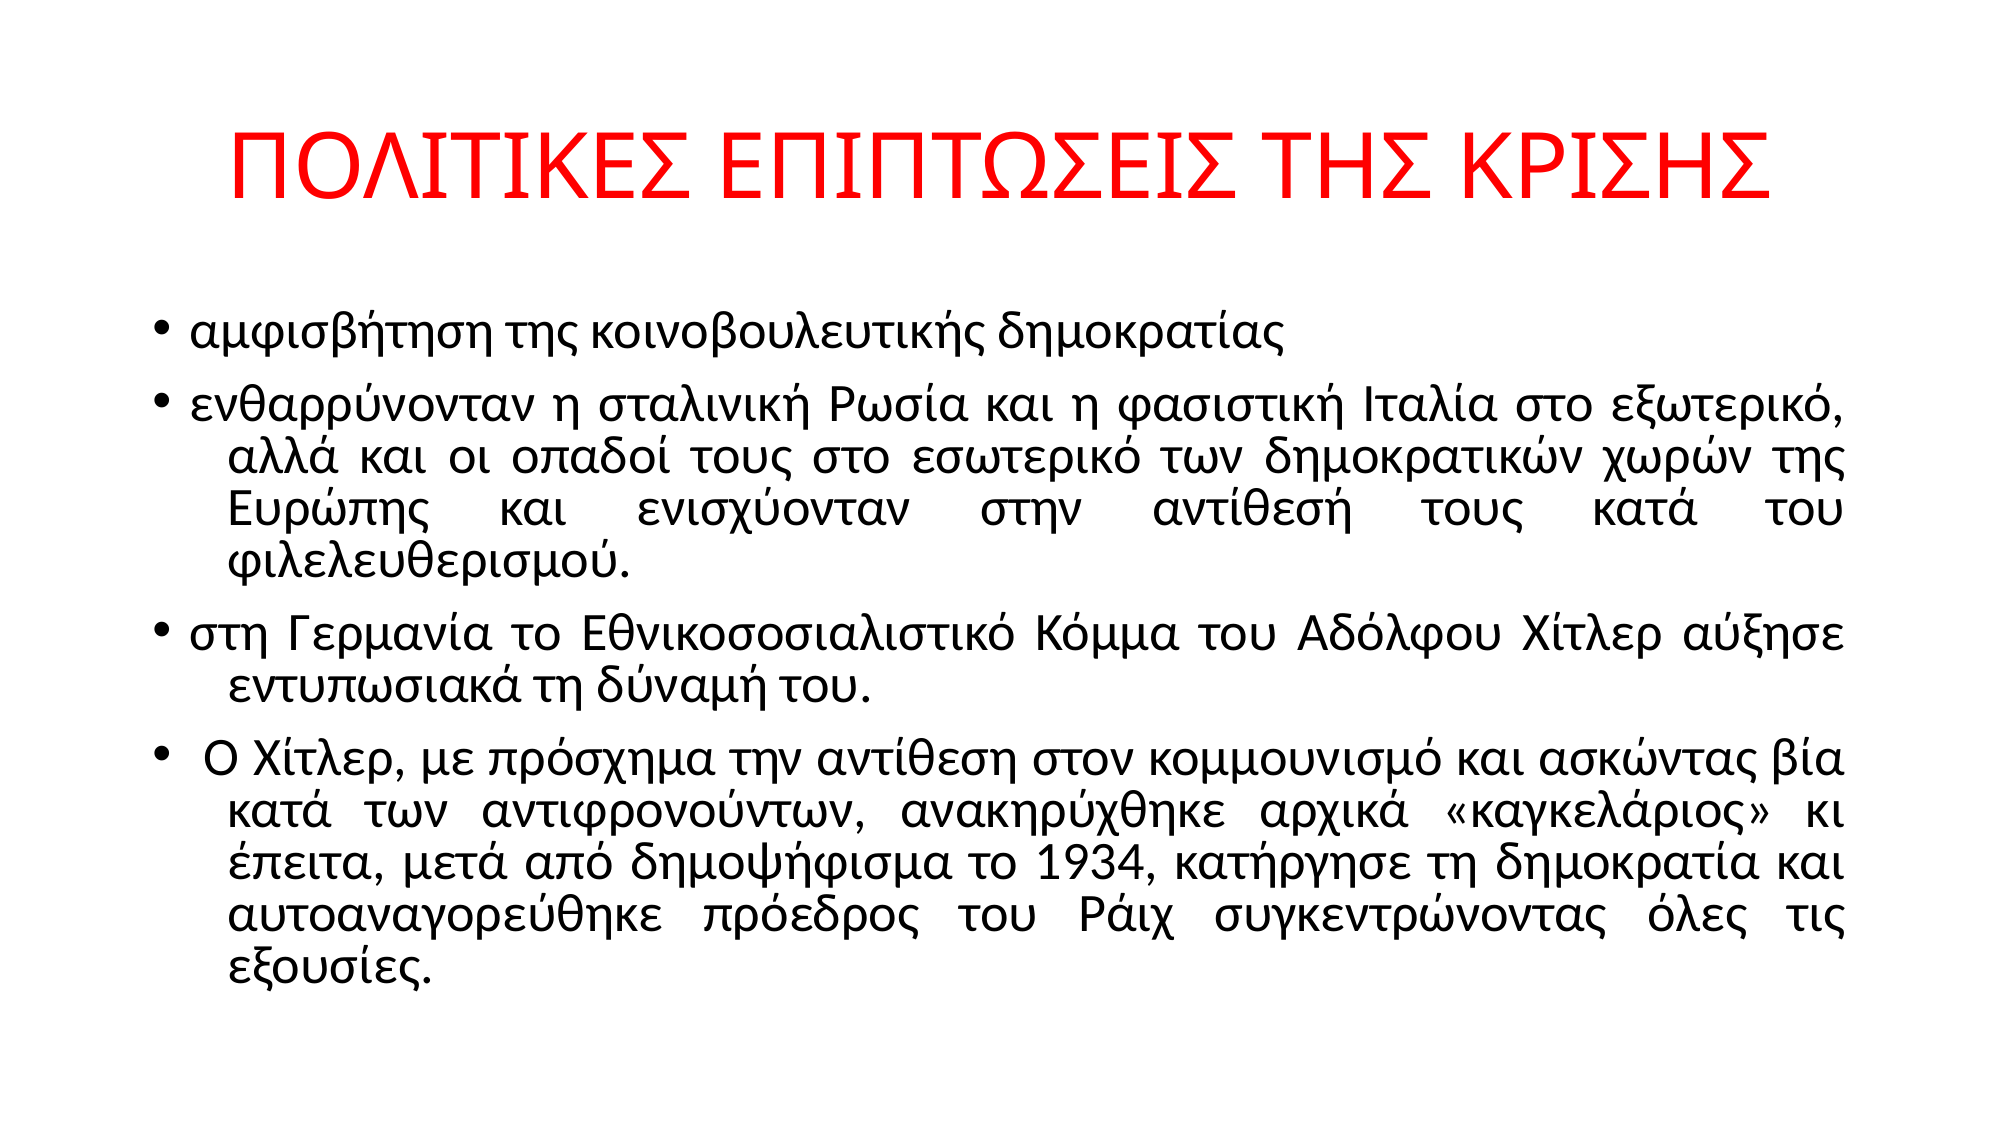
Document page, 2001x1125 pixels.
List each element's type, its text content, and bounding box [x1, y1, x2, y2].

list αμφισβήτηση της κοινοβουλευτικής δημοκρατίας ενθαρρύνονταν η σταλινική Ρωσία και η φασιστική Ιταλία στο εξωτερικό, αλλά και οι οπαδοί τους στο εσωτερικό των δημοκρατικών χωρών της Ευρώπης και ενισχύονταν στην αντίθεσή τους κατά του φιλελευθερισμού. στη Γερμανία το Εθνικοσοσιαλιστικό Κόμμα του Αδόλφου Χίτλερ αύξησε εντυπωσιακά τη δύναμή του. Ο Χίτλερ, με πρόσχημα την αντίθεση στον κομμουνισμό και ασκώντας βία κατά των αντιφρονούντων, ανακηρύχθηκε αρχικά «καγκελάριος» κι έπειτα, μετά από δημοψήφισμα το 1934, κατήργησε τη δημοκρατία και αυτοαναγορεύθηκε πρόεδρος του Ράιχ συγκεντρώνοντας όλες τις εξουσίες. [137, 299, 1863, 1014]
title ΠΟΛΙΤΙΚΕΣ ΕΠΙΠΤΩΣΕΙΣ ΤΗΣ ΚΡΙΣΗΣ [137, 59, 1863, 278]
